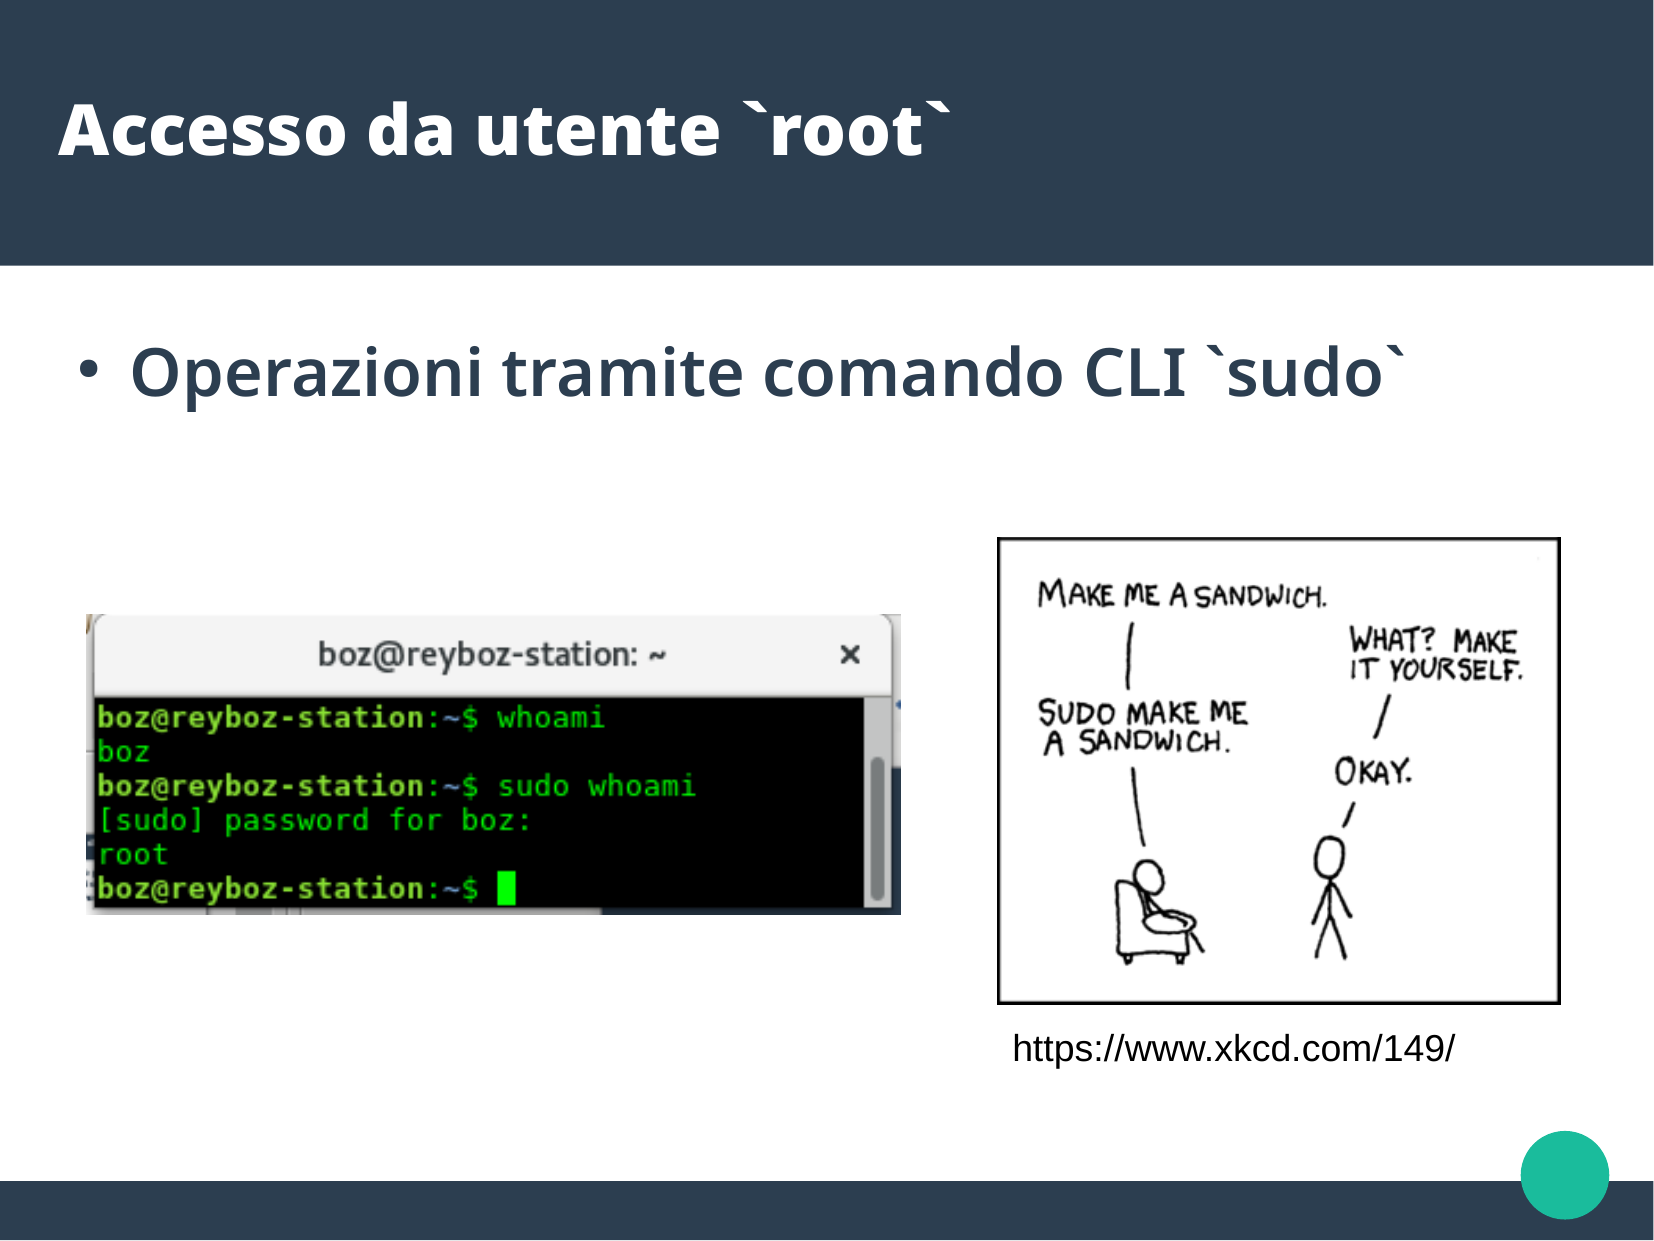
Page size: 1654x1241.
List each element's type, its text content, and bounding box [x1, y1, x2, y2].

picture [86, 614, 901, 916]
list Operazioni tramite comando CLI `sudo` [59, 324, 1595, 1152]
picture [997, 537, 1561, 1006]
title Accesso da utente `root` [59, 49, 1595, 207]
text_box https://www.xkcd.com/149/ [997, 1020, 1613, 1081]
